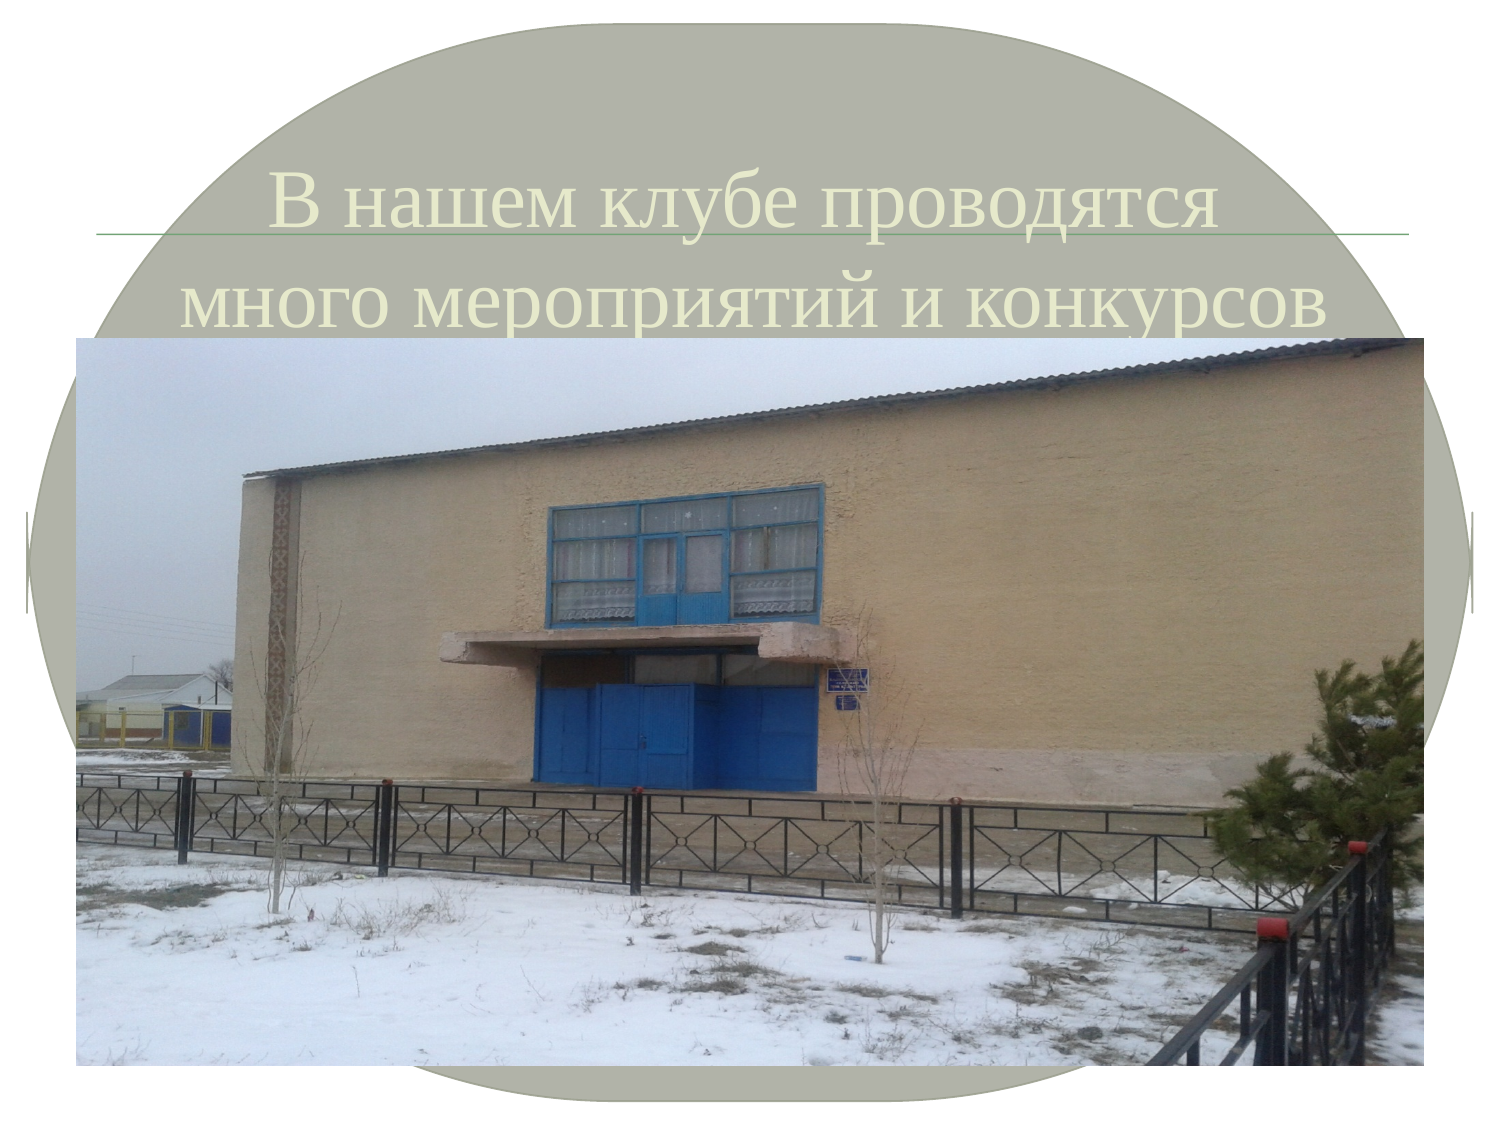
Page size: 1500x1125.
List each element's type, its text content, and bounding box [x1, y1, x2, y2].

picture [76, 338, 1424, 1066]
title В нашем клубе проводятся много мероприятий и конкурсов [75, 137, 1425, 315]
